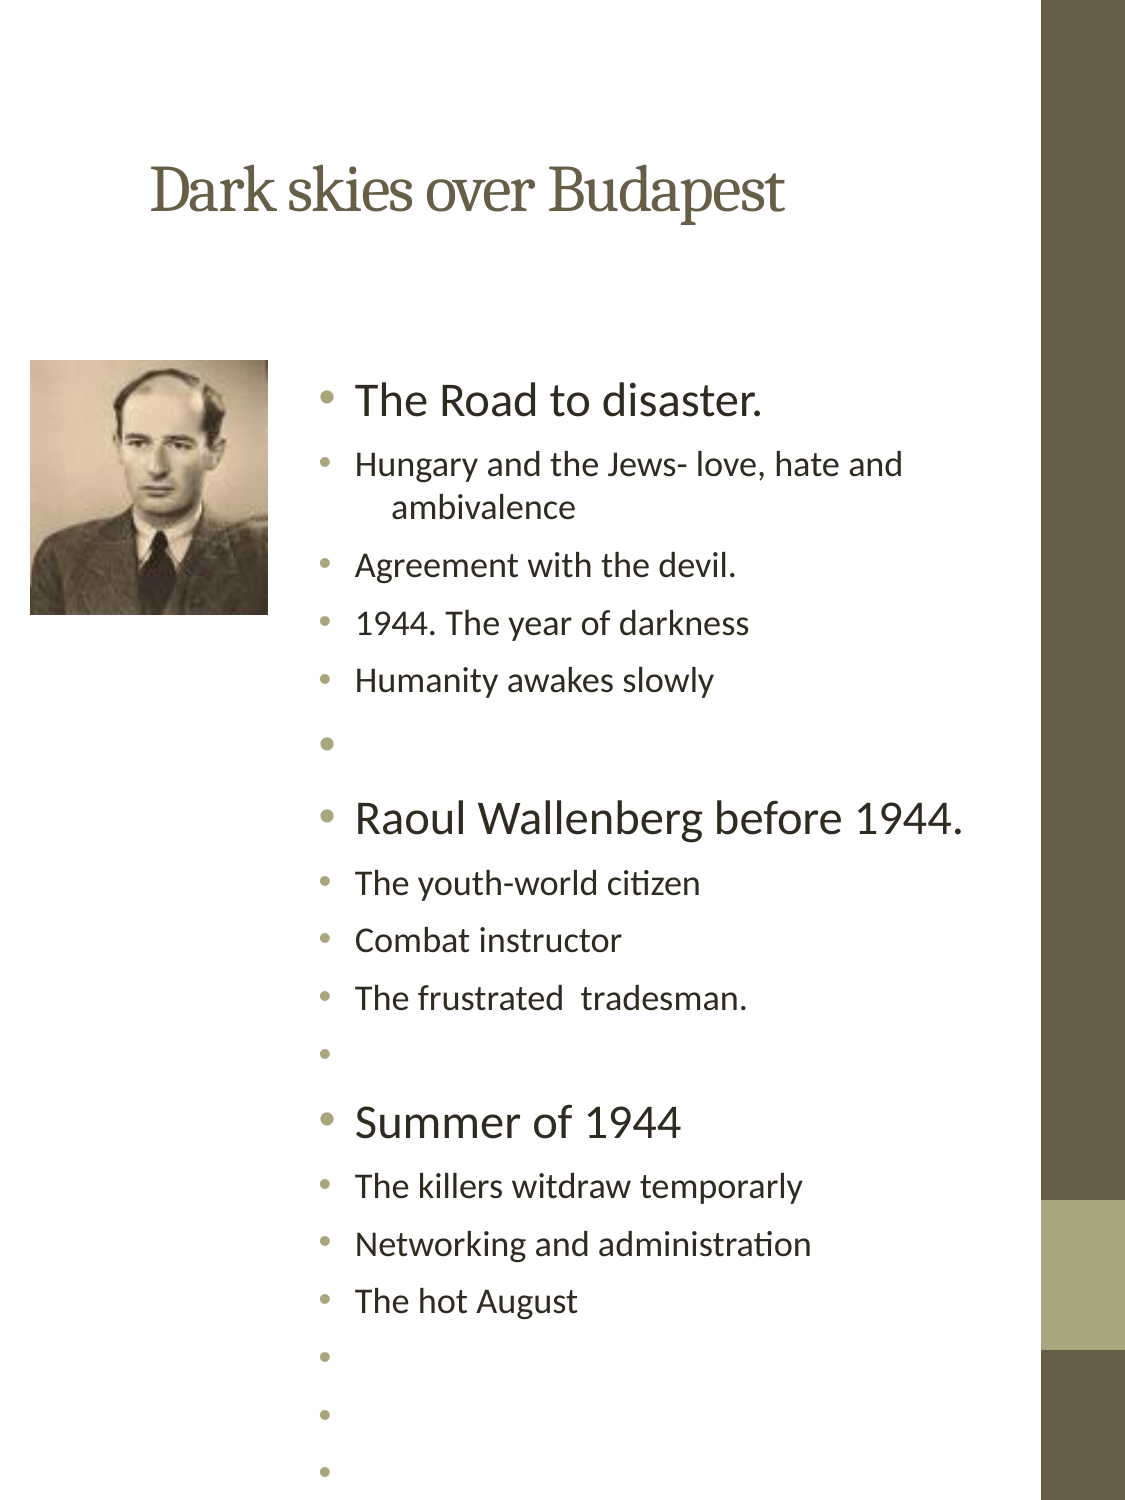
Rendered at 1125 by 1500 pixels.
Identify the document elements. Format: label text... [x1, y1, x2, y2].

picture [30, 360, 267, 615]
title Dark skies over Budapest [56, 60, 994, 311]
list The Road to disaster. Hungary and the Jews- love, hate and ambivalence Agreement with the devil. 1944. The year of darkness Humanity awakes slowly Raoul Wallenberg before 1944. The youth-world citizen Combat instructor The frustrated tradesman. Summer of 1944 The killers witdraw temporarly Networking and administration The hot August [267, 360, 994, 1340]
